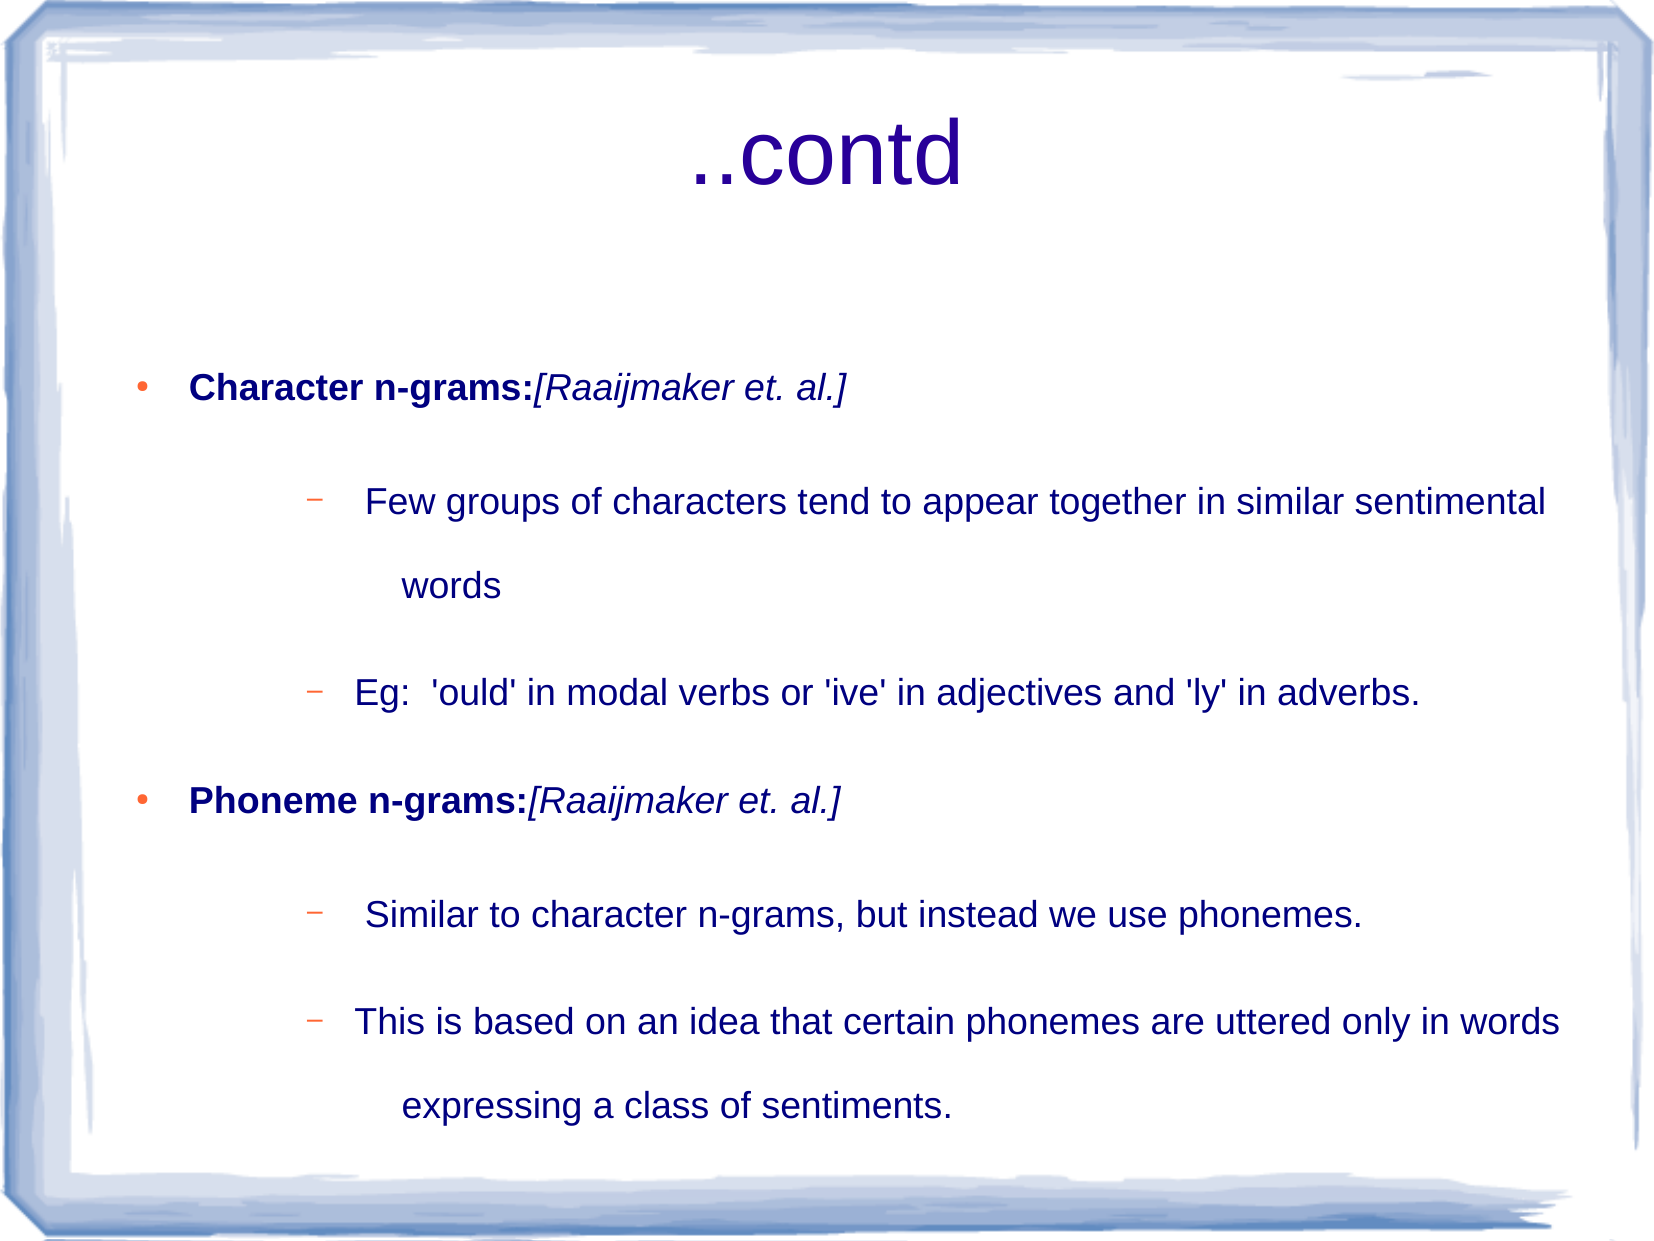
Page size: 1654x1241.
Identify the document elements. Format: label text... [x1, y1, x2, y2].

list Character n-grams:[Raaijmaker et. al.] Few groups of characters tend to appear together in similar sentimental words Eg: 'ould' in modal verbs or 'ive' in adjectives and 'ly' in adverbs. Phoneme n-grams:[Raaijmaker et. al.] Similar to character n-grams, but instead we use phonemes. This is based on an idea that certain phonemes are uttered only in words expressing a class of sentiments. [118, 324, 1571, 1085]
title ..contd [82, 49, 1571, 257]
picture [0, 0, 1654, 1241]
